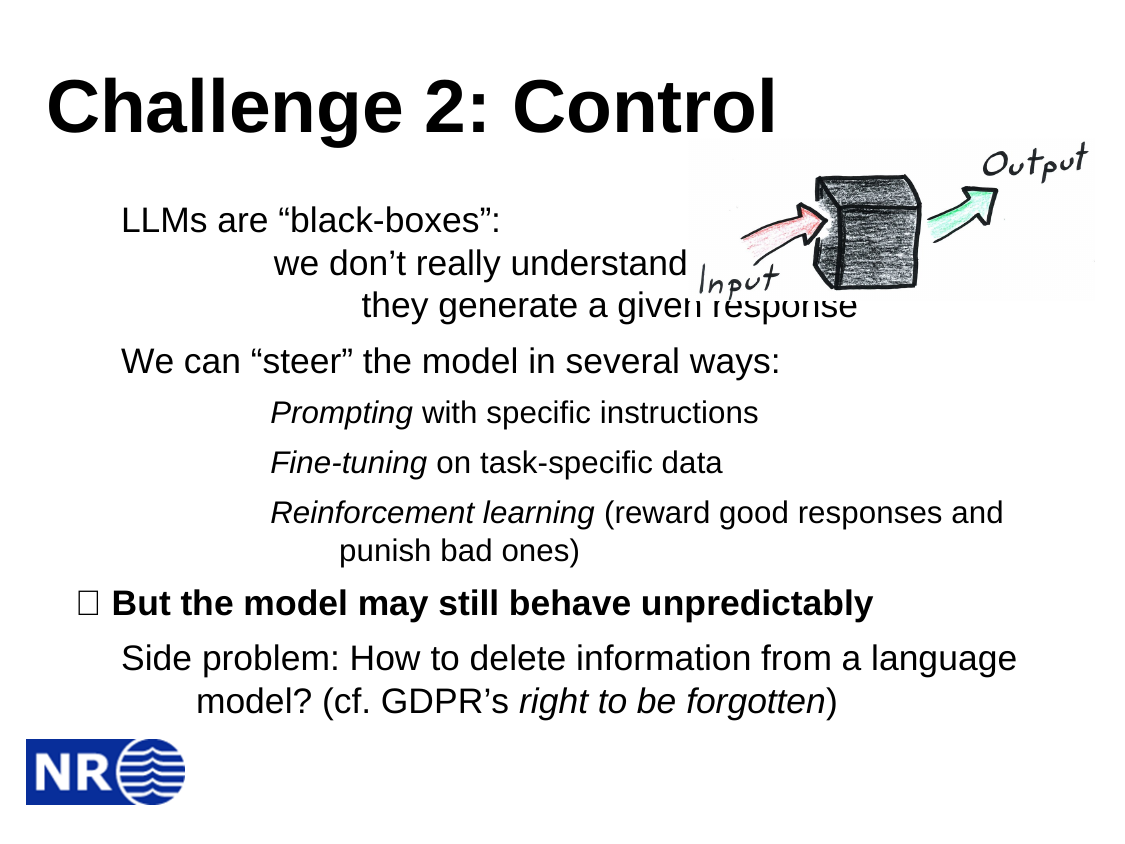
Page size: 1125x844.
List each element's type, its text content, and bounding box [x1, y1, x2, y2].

list LLMs are “black-boxes”: we don’t really understand why they generate a given response We can “steer” the model in several ways: Prompting with specific instructions Fine-tuning on task-specific data Reinforcement learning (reward good responses and punish bad ones)  But the model may still behave unpredictably Side problem: How to delete information from a language model? (cf. GDPR’s right to be forgotten) [30, 189, 1066, 768]
picture [688, 138, 1095, 301]
title Challenge 2: Control [30, 32, 1095, 157]
